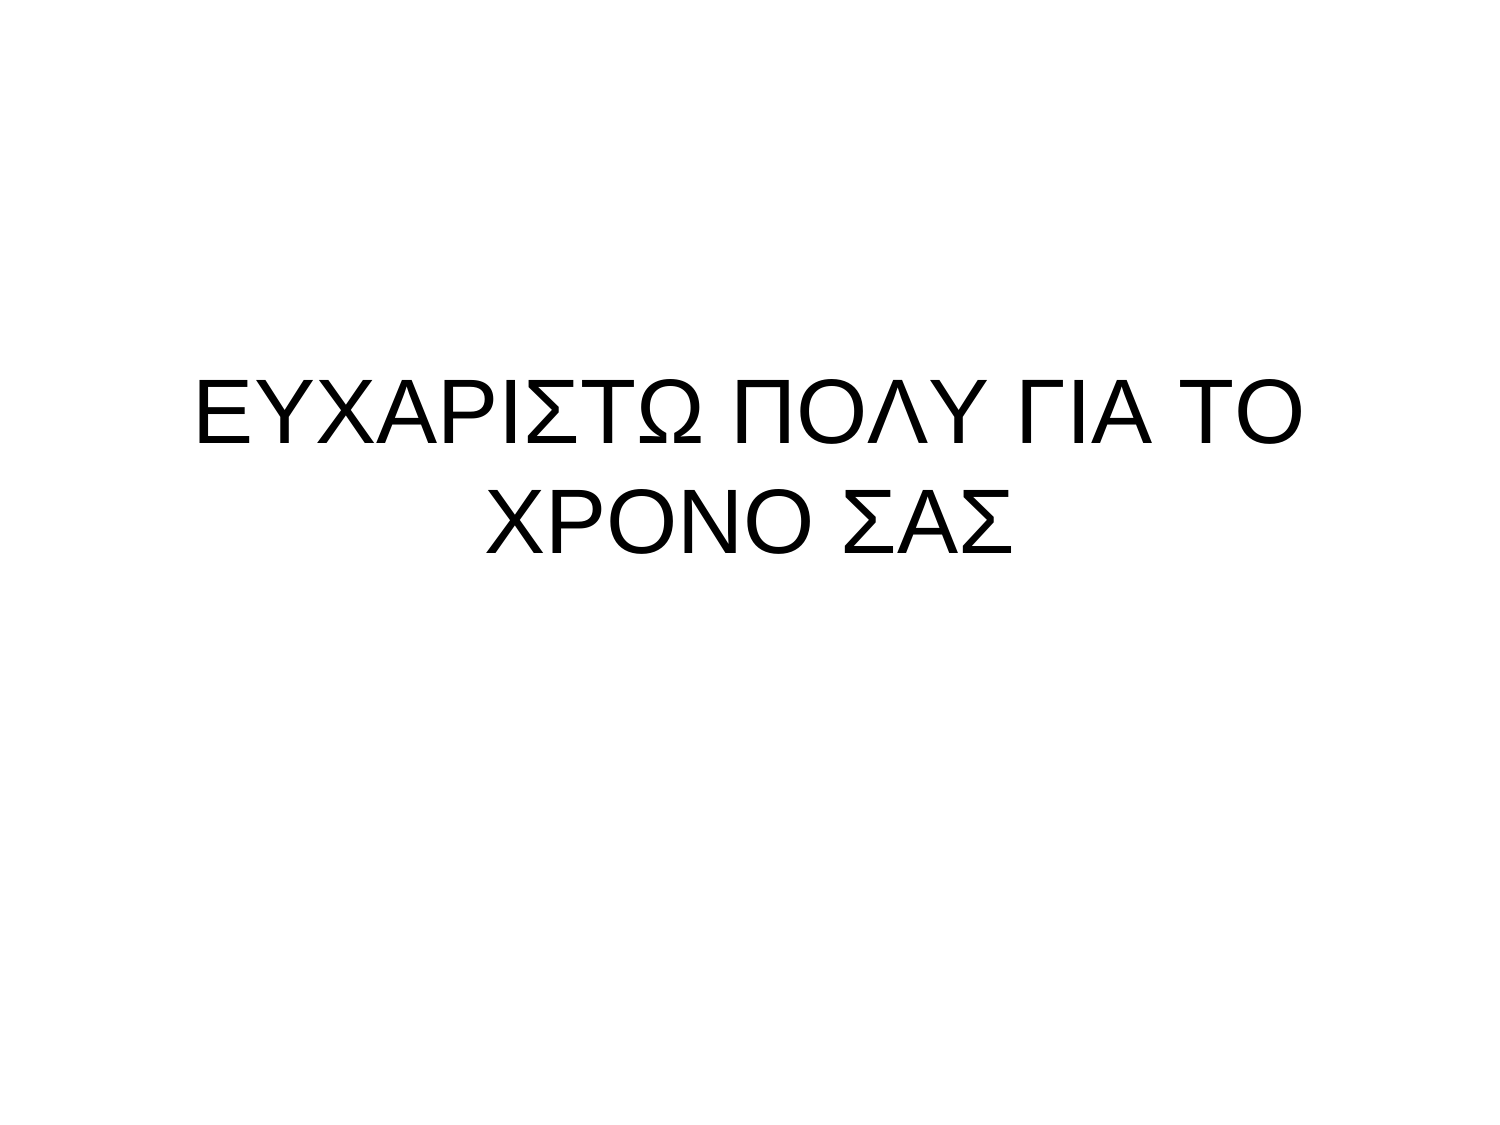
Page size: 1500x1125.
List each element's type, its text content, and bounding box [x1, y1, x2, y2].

text_box ΕΥΧΑΡΙΣΤΩ ΠΟΛΥ ΓΙΑ ΤΟ ΧΡΟΝΟ ΣΑΣ [90, 345, 1411, 580]
